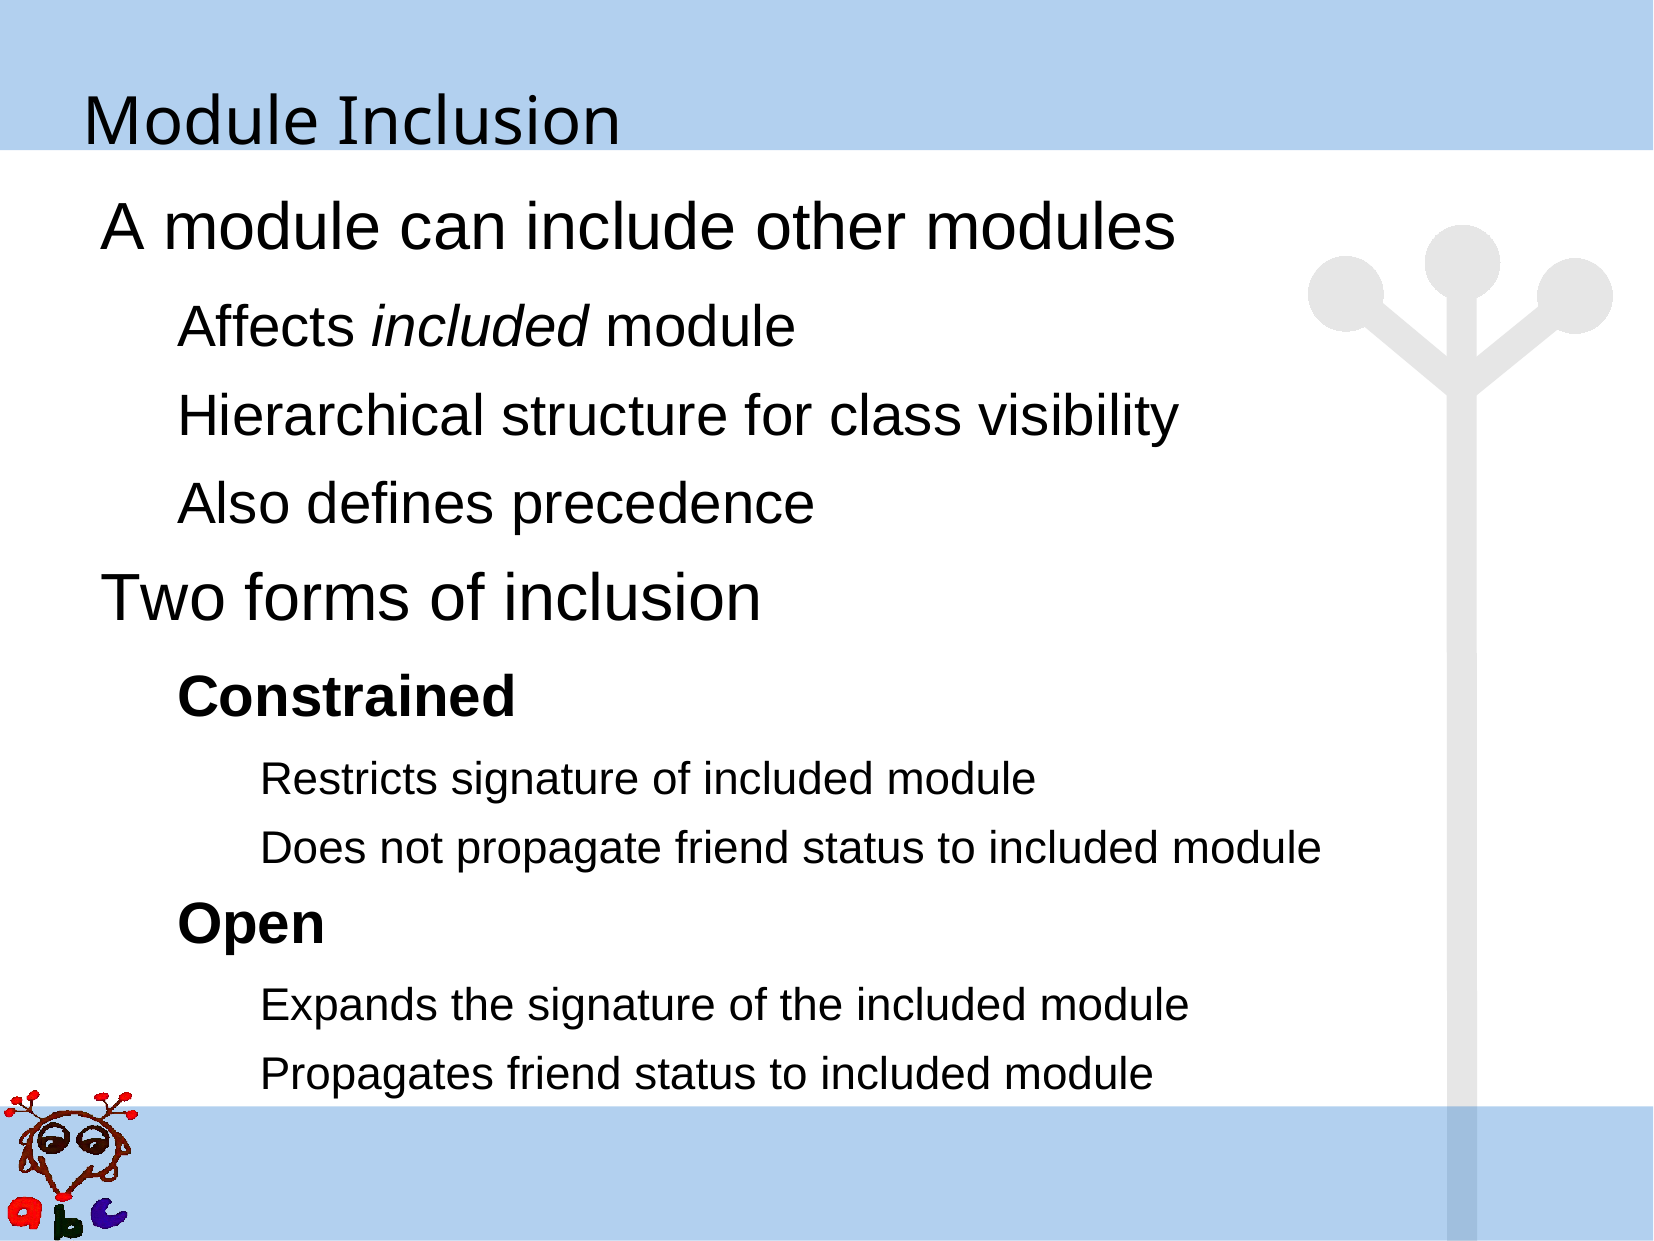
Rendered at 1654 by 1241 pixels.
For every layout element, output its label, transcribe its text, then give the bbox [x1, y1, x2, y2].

picture [0, 1088, 139, 1241]
title Module Inclusion [82, 49, 1576, 188]
list A module can include other modules Affects included module Hierarchical structure for class visibility Also defines precedence Two forms of inclusion Constrained Restricts signature of included module Does not propagate friend status to included module Open Expands the signature of the included module Propagates friend status to included module [82, 189, 1571, 1101]
